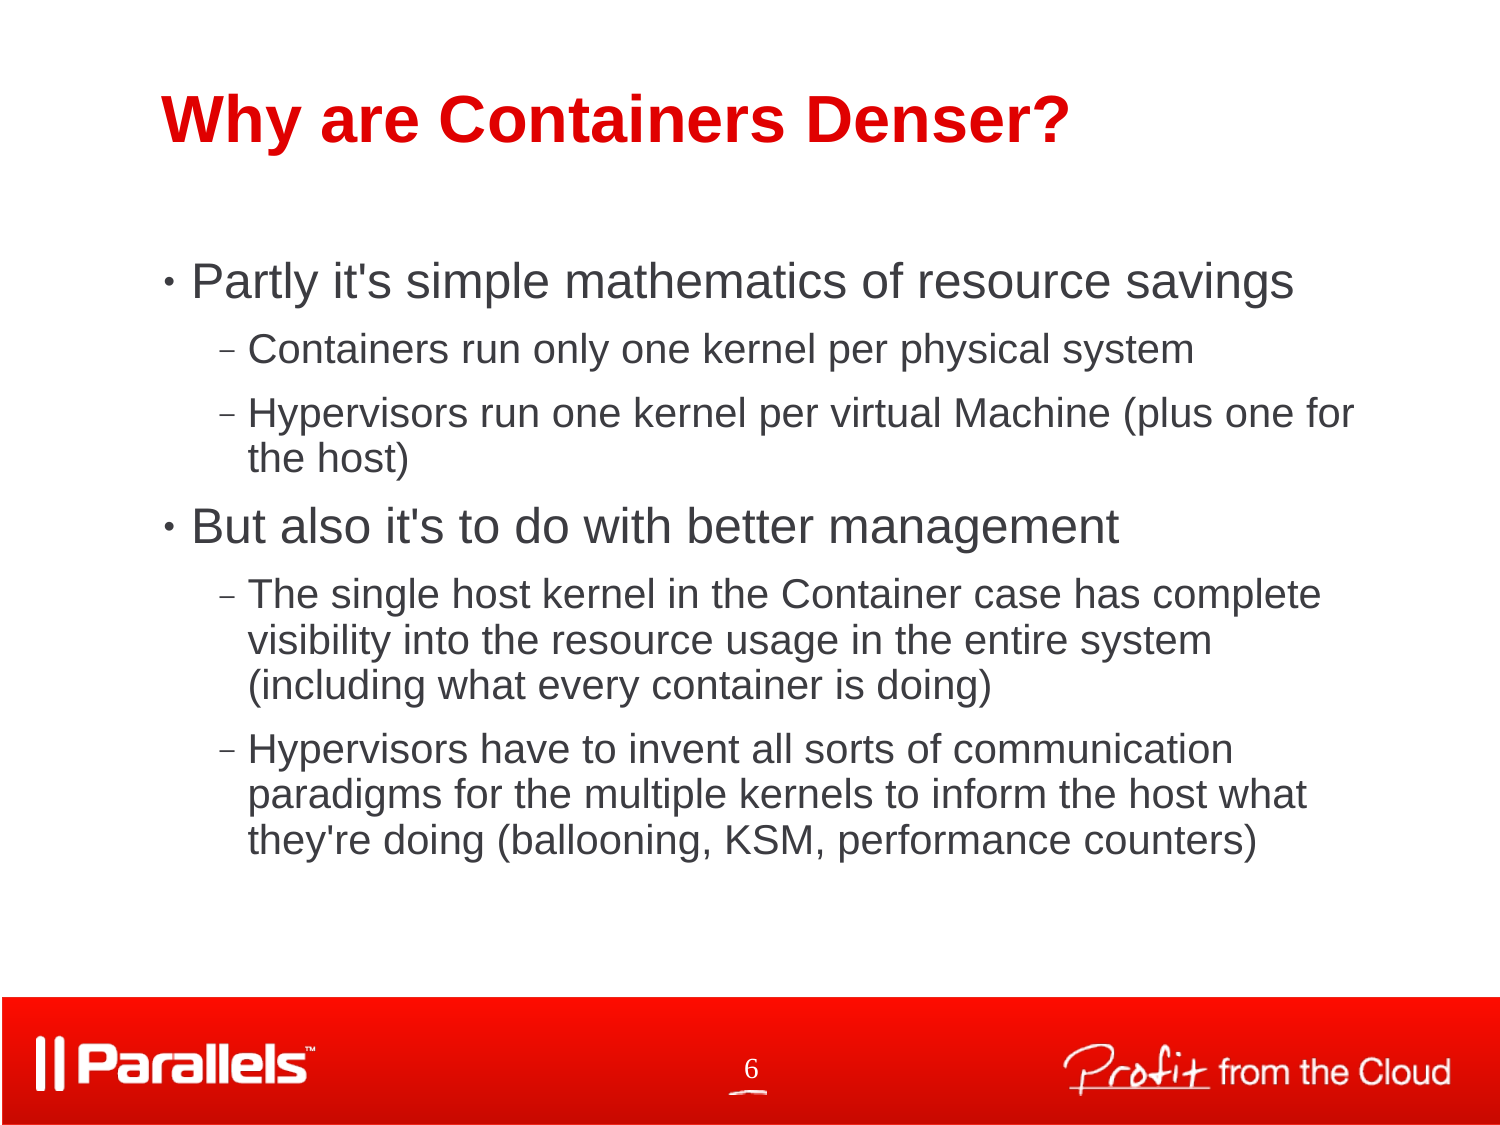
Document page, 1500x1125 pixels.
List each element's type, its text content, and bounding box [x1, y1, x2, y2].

picture [727, 1090, 767, 1095]
title Why are Containers Denser? [161, 41, 1383, 205]
picture [36, 1034, 318, 1091]
picture [1049, 1033, 1465, 1096]
list Partly it's simple mathematics of resource savings Containers run only one kernel per physical system Hypervisors run one kernel per virtual Machine (plus one for the host) But also it's to do with better management The single host kernel in the Container case has complete visibility into the resource usage in the entire system (including what every container is doing) Hypervisors have to invent all sorts of communication paradigms for the multiple kernels to inform the host what they're doing (ballooning, KSM, performance counters) [163, 254, 1404, 908]
